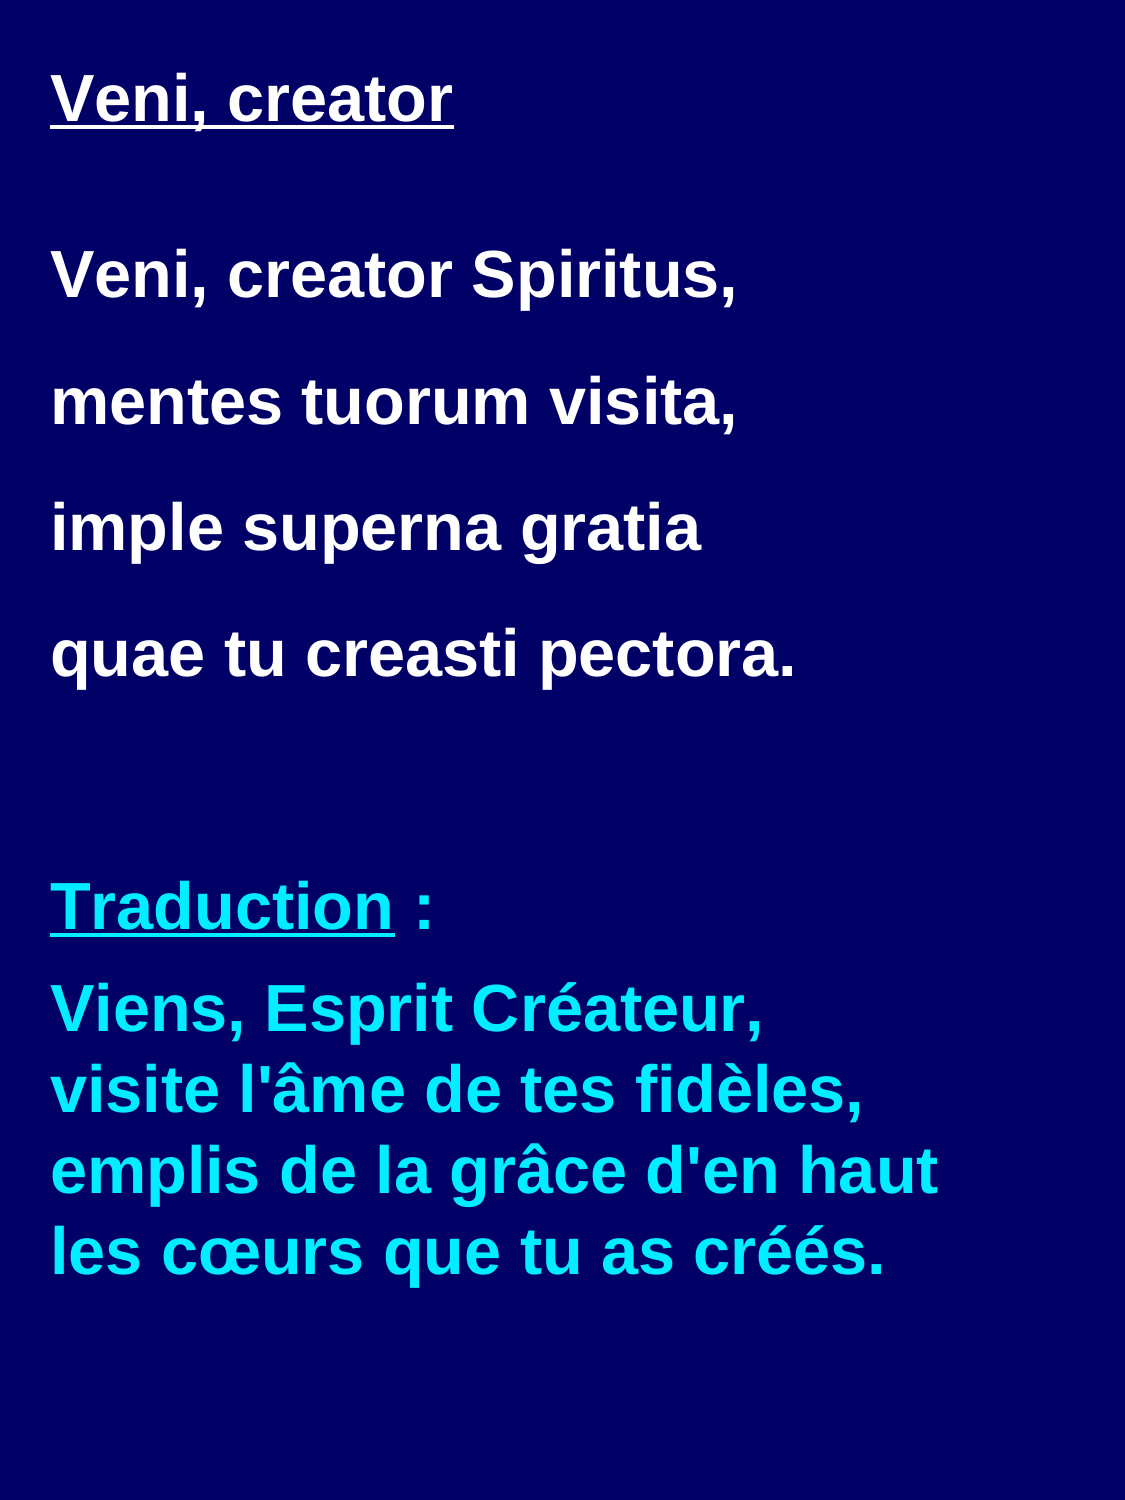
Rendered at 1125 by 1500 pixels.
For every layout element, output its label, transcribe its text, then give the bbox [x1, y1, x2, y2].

text_box Veni, creator Veni, creator Spiritus, mentes tuorum visita, imple superna gratia quae tu creasti pectora. Traduction : Viens, Esprit Créateur, visite l'âme de tes fidèles, emplis de la grâce d'en haut les cœurs que tu as créés. [35, 47, 1113, 1442]
